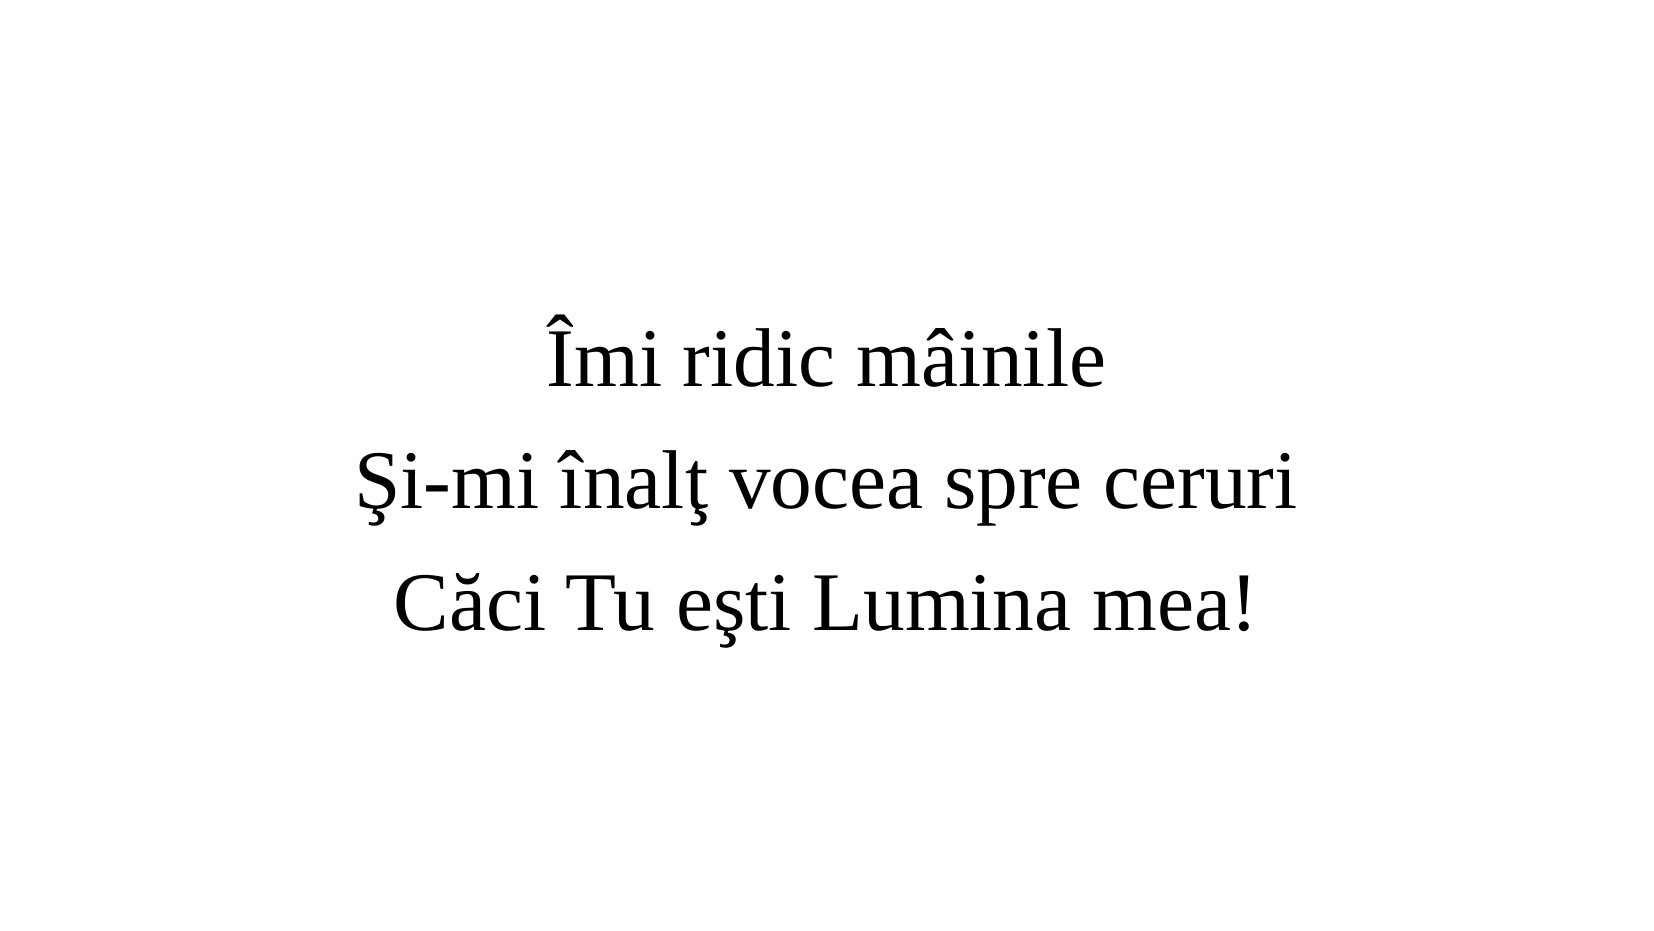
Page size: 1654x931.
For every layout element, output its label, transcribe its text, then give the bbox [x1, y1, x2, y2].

subtitle Îmi ridic mâinile Şi-mi înalţ vocea spre ceruri Căci Tu eşti Lumina mea! [118, 300, 1536, 650]
